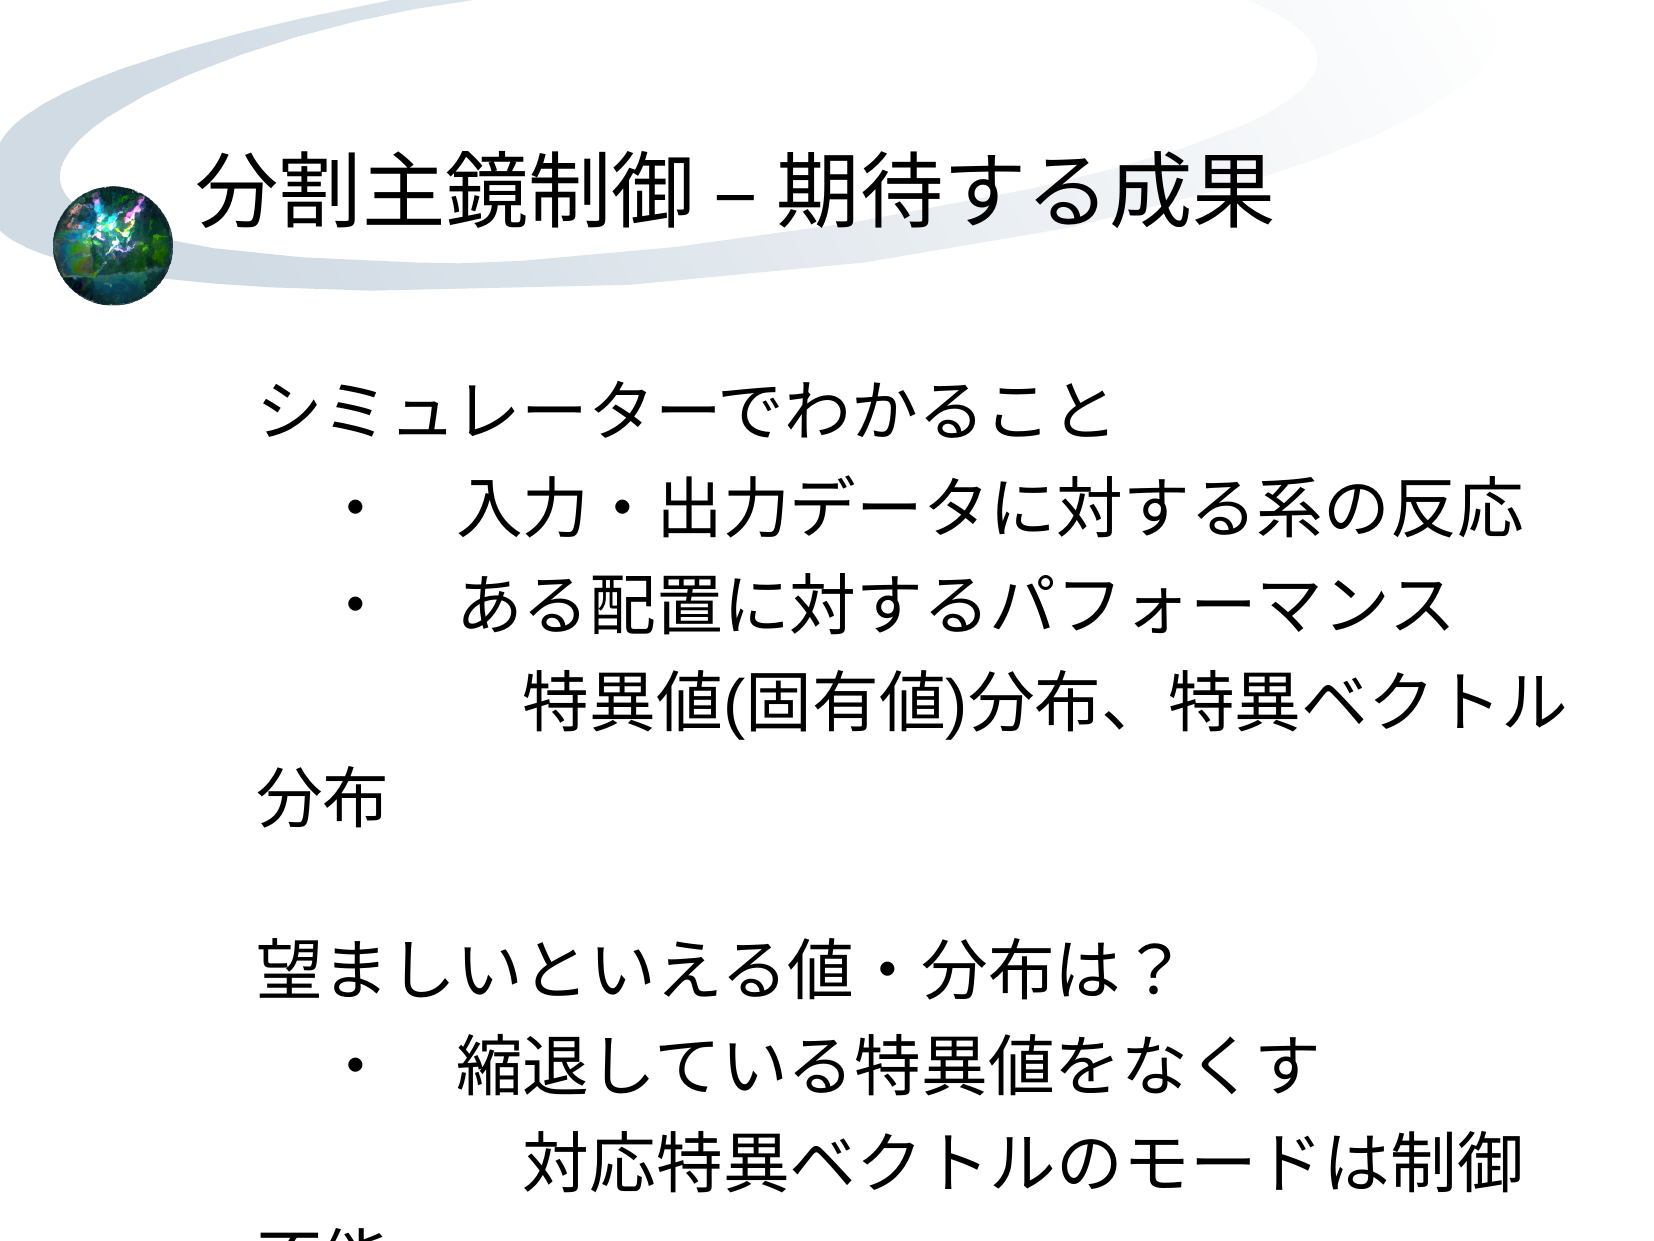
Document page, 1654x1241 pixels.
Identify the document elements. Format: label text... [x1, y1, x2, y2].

picture [43, 175, 182, 314]
text_box シミュレーターでわかること ・ 入力・出力データに対する系の反応 ・ ある配置に対するパフォーマンス 特異値(固有値)分布、特異ベクトル分布 望ましいといえる値・分布は？ ・ 縮退している特異値をなくす 対応特異ベクトルのモードは制御不能 ・ 特異値の分布にムラがないようにする 小さい特異値のモードは制御しにくい [241, 350, 1604, 1042]
text_box 分割主鏡制御 – 期待する成果 [180, 117, 1527, 216]
